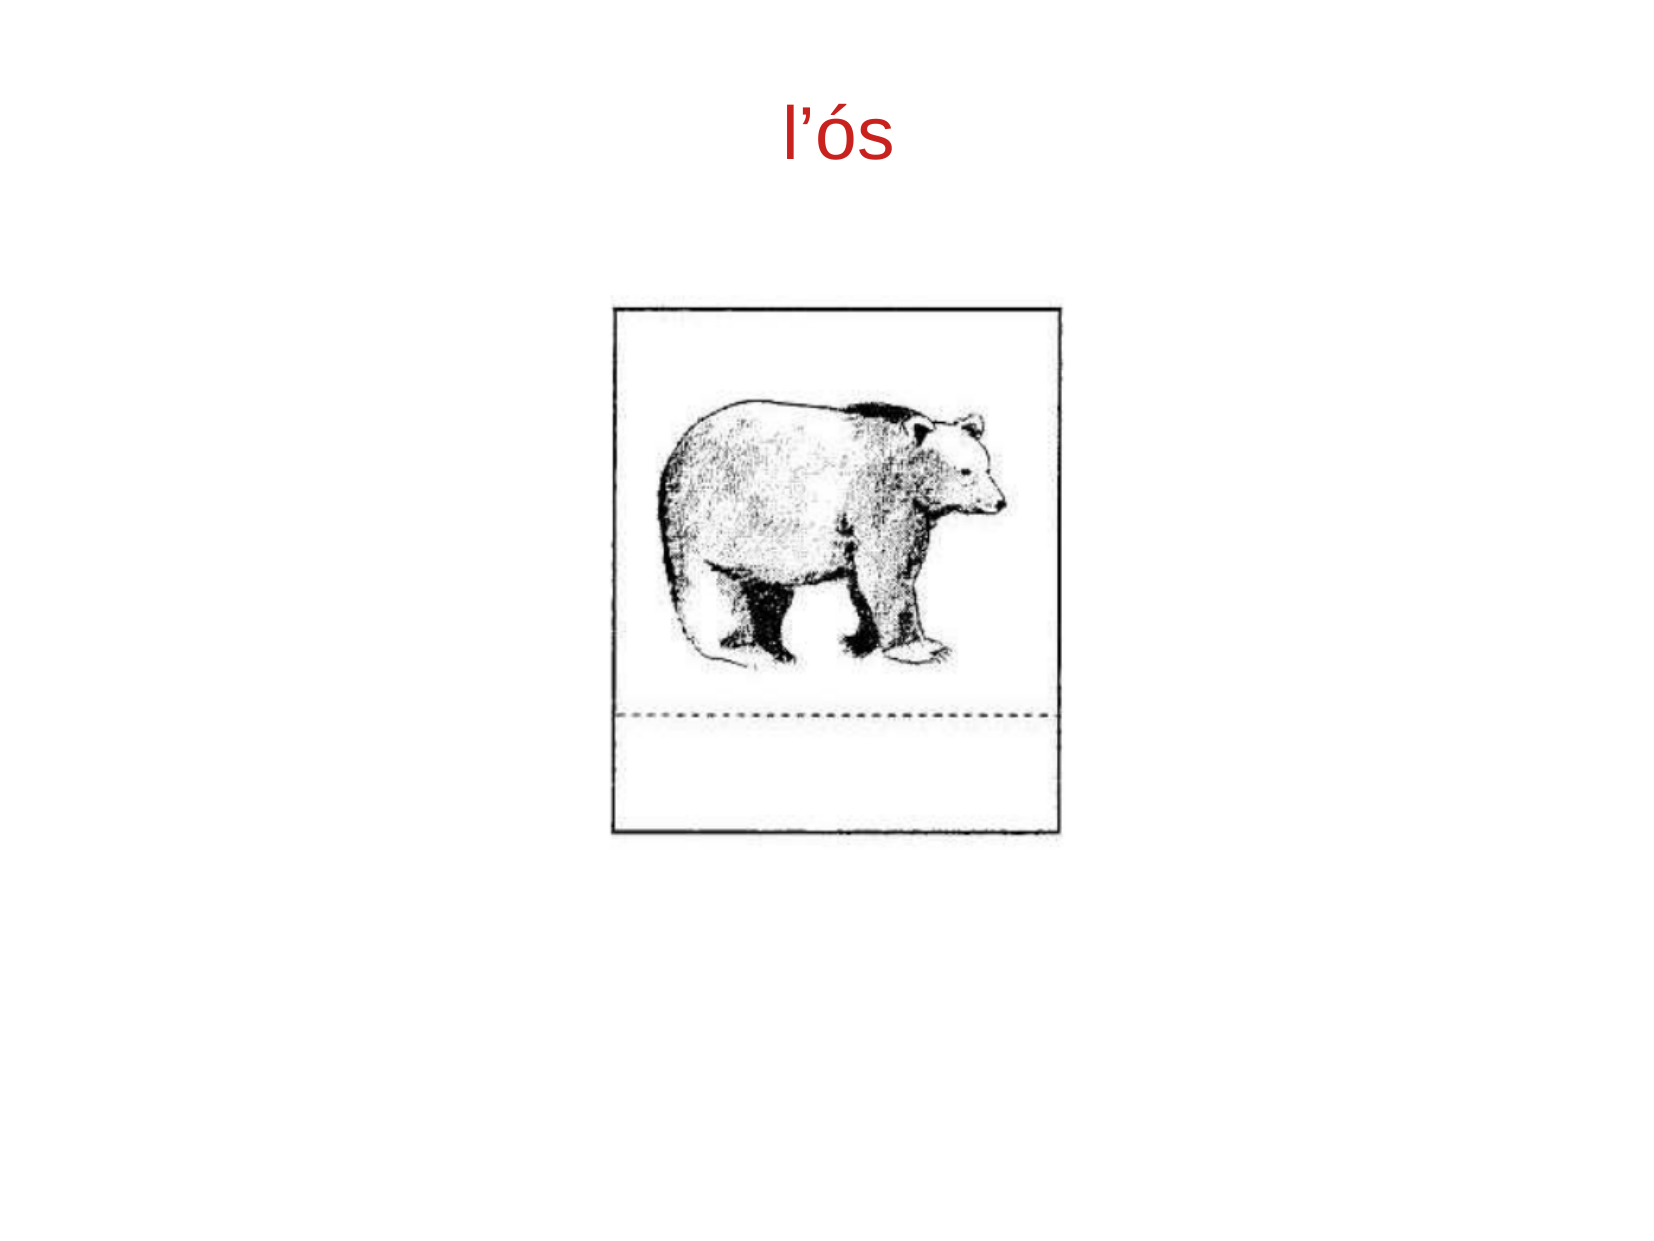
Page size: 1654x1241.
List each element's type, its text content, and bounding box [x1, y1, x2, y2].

picture [581, 291, 1094, 873]
text_box l’ós [389, 58, 1288, 201]
